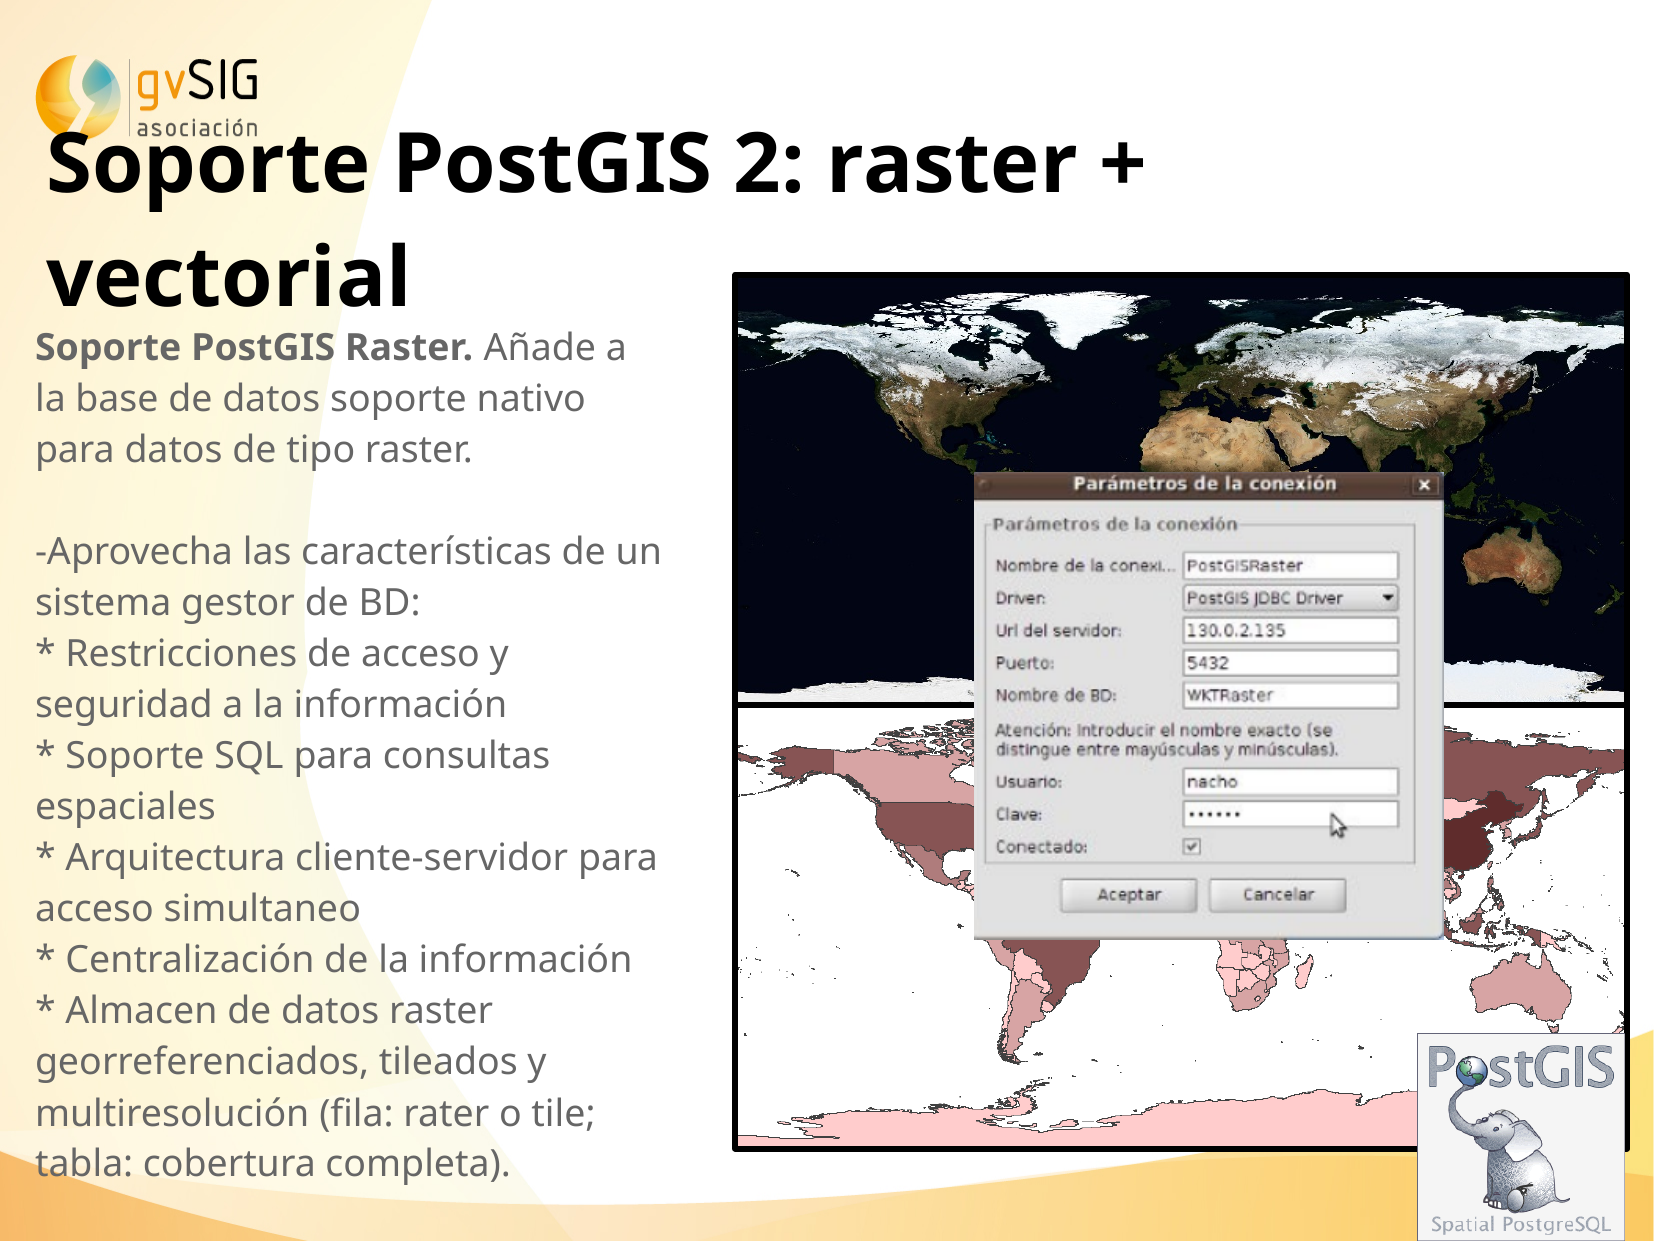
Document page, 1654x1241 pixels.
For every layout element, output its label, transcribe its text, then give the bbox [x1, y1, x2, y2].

picture [0, 0, 1654, 1241]
text_box Soporte PostGIS Raster. Añade a la base de datos soporte nativo para datos de tipo raster. -Aprovecha las características de un sistema gestor de BD: * Restricciones de acceso y seguridad a la información * Soporte SQL para consultas espaciales * Arquitectura cliente-servidor para acceso simultaneo * Centralización de la información * Almacen de datos raster georreferenciados, tileados y multiresolución (fila: rater o tile; tabla: cobertura completa). [20, 313, 680, 1152]
title Soporte PostGIS 2: raster + vectorial [46, 170, 1534, 265]
